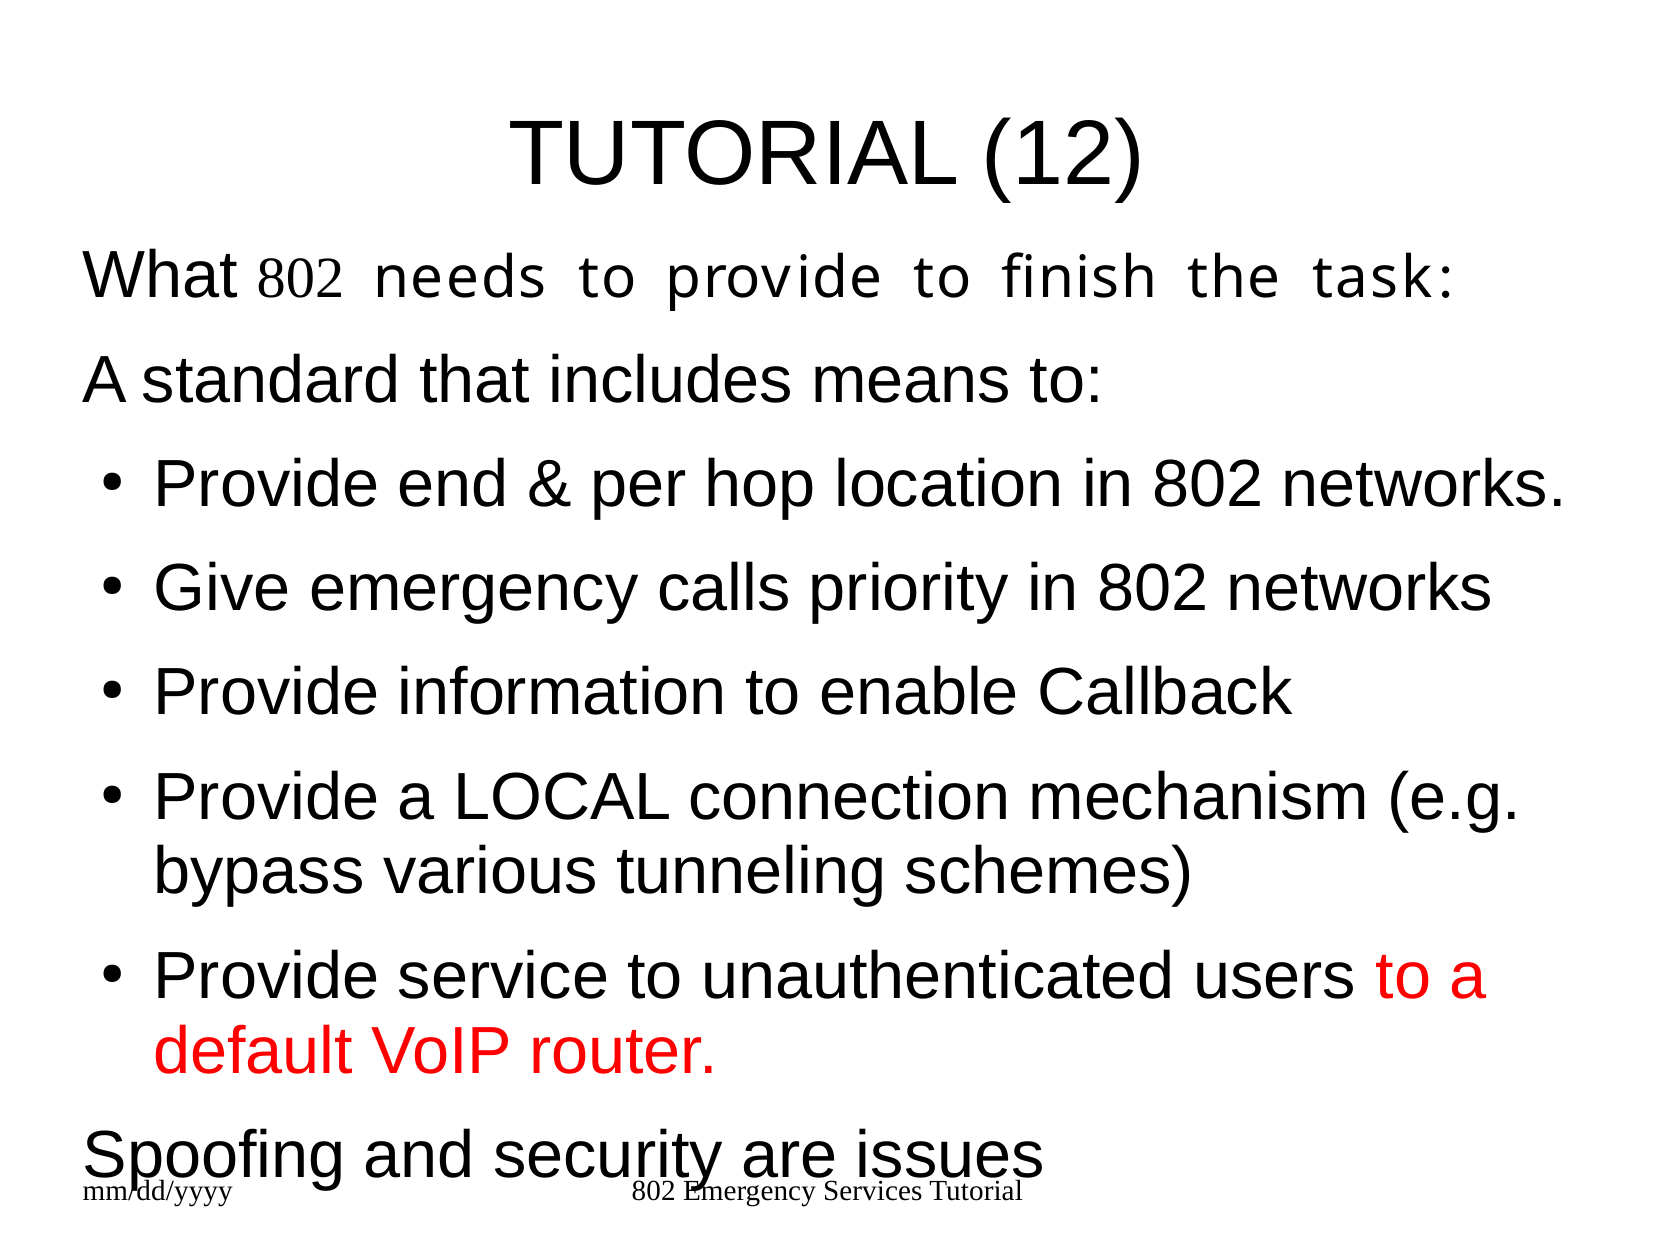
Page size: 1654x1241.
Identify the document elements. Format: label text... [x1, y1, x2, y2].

title TUTORIAL (12) [82, 49, 1571, 237]
list What 802 needs to provide to finish the task: A standard that includes means to: Provide end & per hop location in 802 networks. Give emergency calls priority in 802 networks Provide information to enable Callback Provide a LOCAL connection mechanism (e.g. bypass various tunneling schemes) Provide service to unauthenticated users to a default VoIP router. Spoofing and security are issues [82, 237, 1571, 1197]
